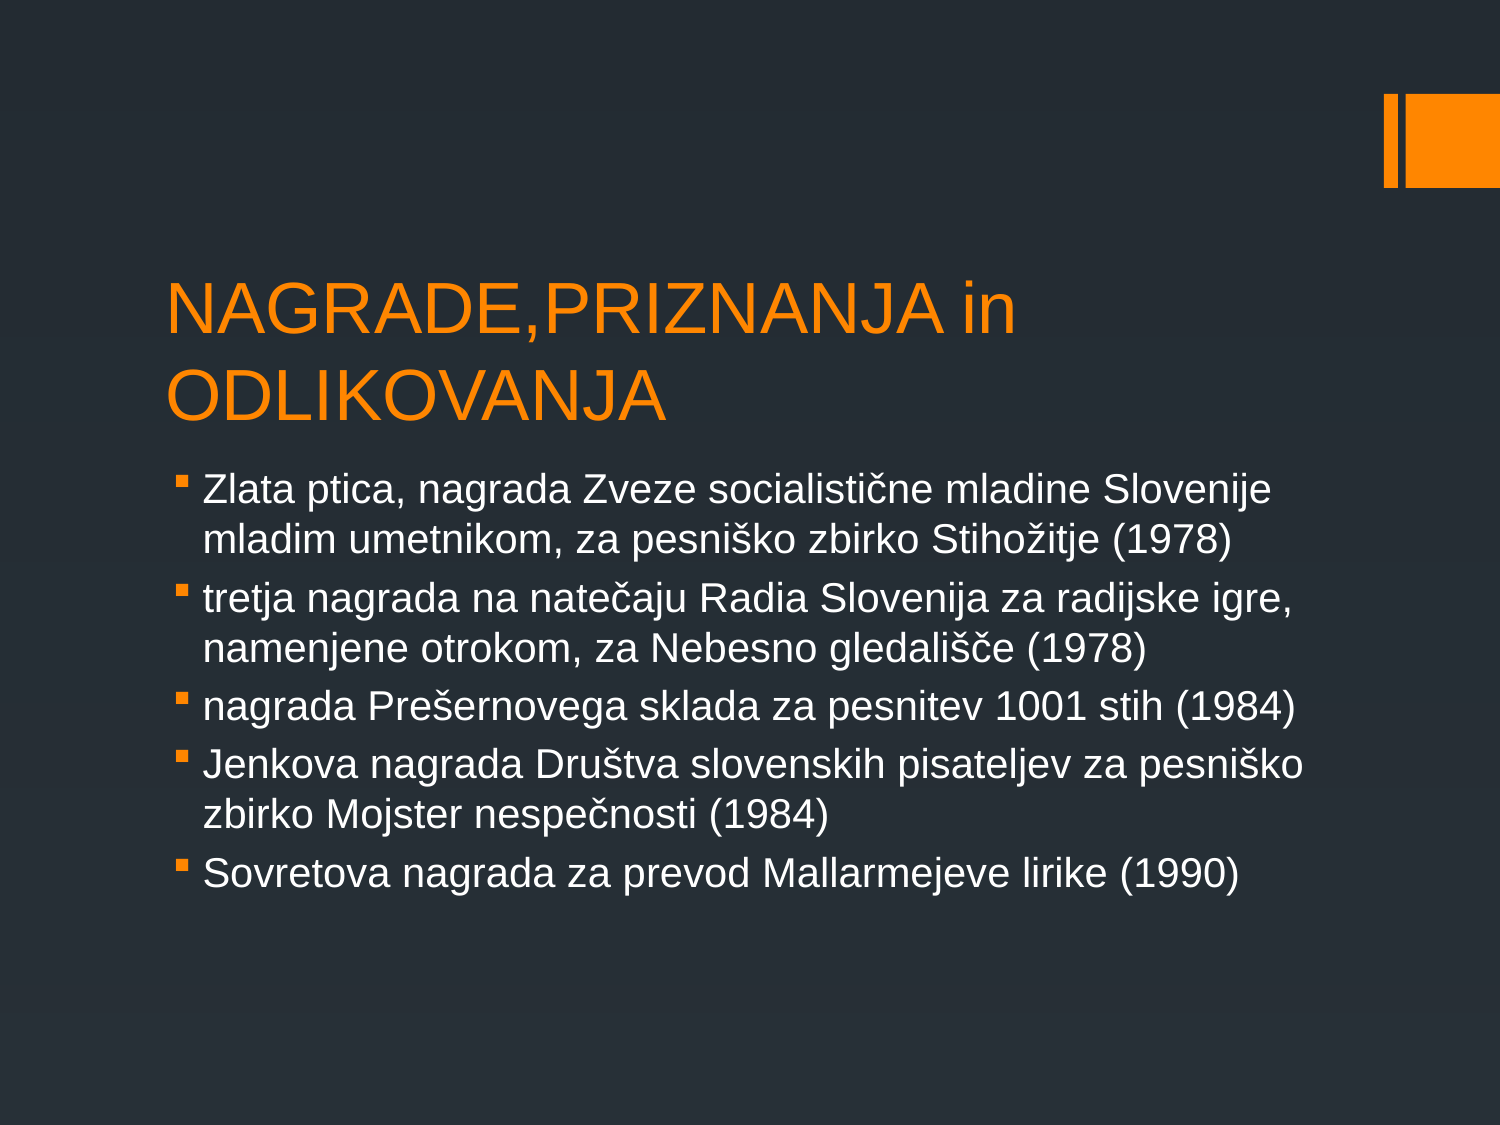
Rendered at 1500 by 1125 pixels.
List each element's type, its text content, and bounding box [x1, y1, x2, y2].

list Zlata ptica, nagrada Zveze socialistične mladine Slovenije mladim umetnikom, za pesniško zbirko Stihožitje (1978) tretja nagrada na natečaju Radia Slovenija za radijske igre, namenjene otrokom, za Nebesno gledališče (1978) nagrada Prešernovega sklada za pesnitev 1001 stih (1984) Jenkova nagrada Društva slovenskih pisateljev za pesniško zbirko Mojster nespečnosti (1984) Sovretova nagrada za prevod Mallarmejeve lirike (1990) [150, 454, 1350, 1035]
title NAGRADE,PRIZNANJA in ODLIKOVANJA [150, 253, 1350, 443]
